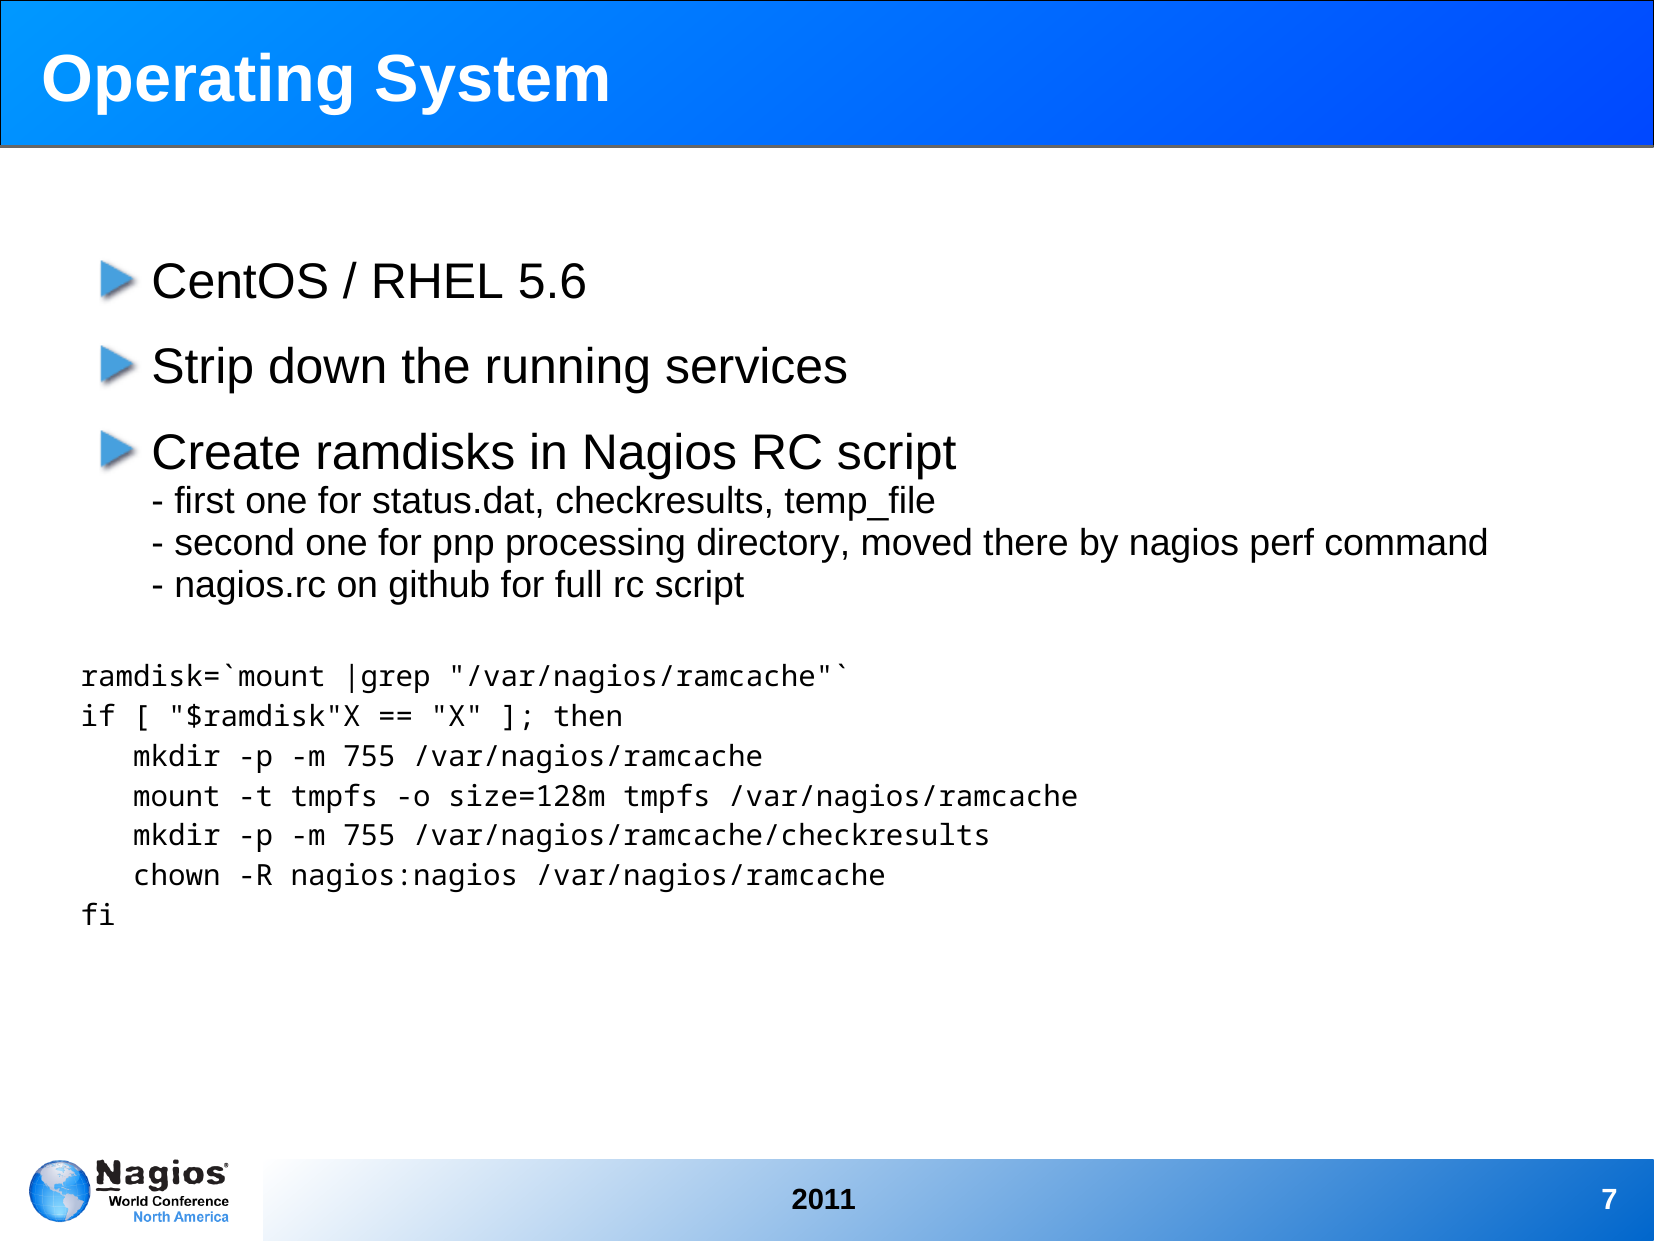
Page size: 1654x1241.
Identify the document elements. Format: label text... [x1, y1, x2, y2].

picture [29, 1159, 229, 1235]
list CentOS / RHEL 5.6 Strip down the running services Create ramdisks in Nagios RC script - first one for status.dat, checkresults, temp_file - second one for pnp processing directory, moved there by nagios perf command - nagios.rc on github for full rc script ramdisk=`mount |grep "/var/nagios/ramcache"` if [ "$ramdisk"X == "X" ]; then mkdir -p -m 755 /var/nagios/ramcache mount -t tmpfs -o size=128m tmpfs /var/nagios/ramcache mkdir -p -m 755 /var/nagios/ramcache/checkresults chown -R nagios:nagios /var/nagios/ramcache fi [80, 253, 1608, 1072]
title Operating System [41, 29, 1248, 127]
